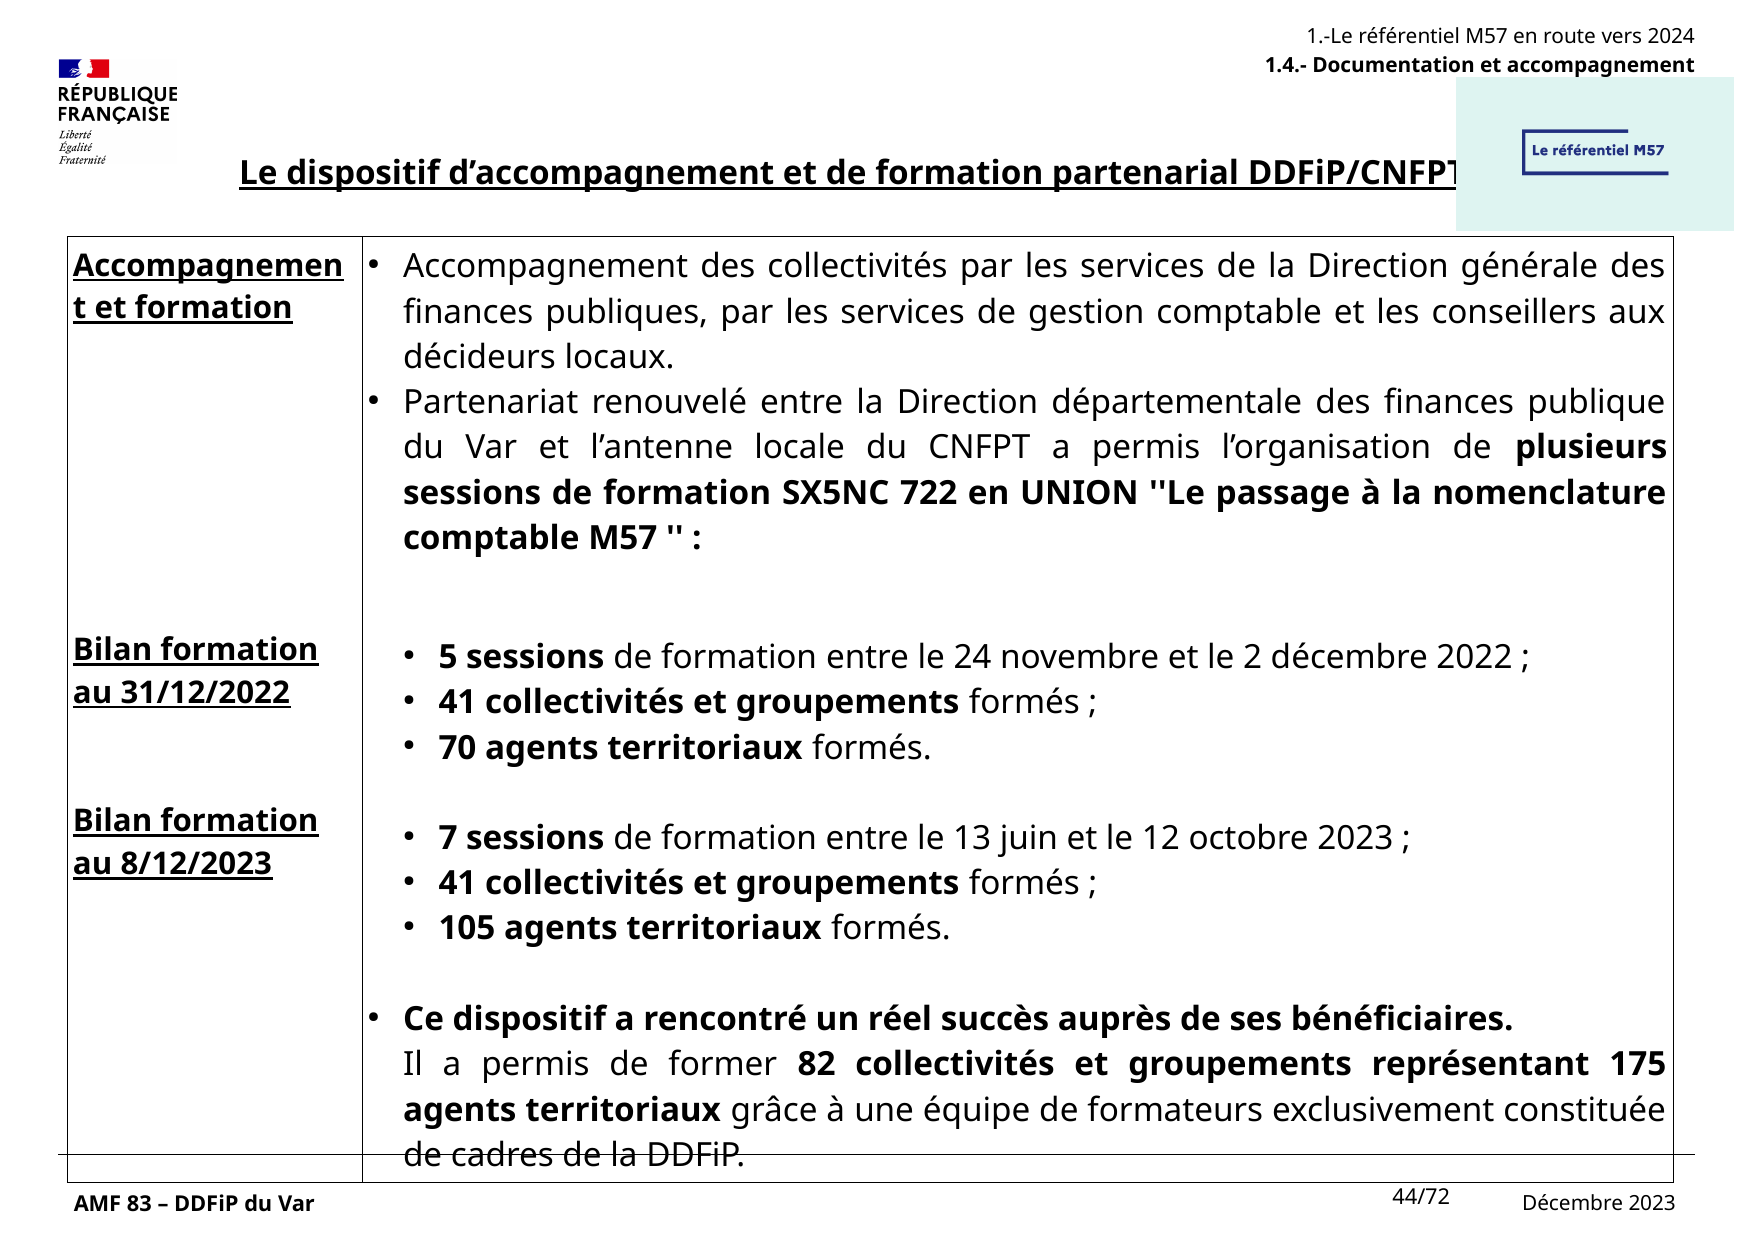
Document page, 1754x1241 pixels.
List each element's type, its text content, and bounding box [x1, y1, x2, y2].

table_header Accompagnement des collectivités par les services de la Direction générale des finances publiques, par les services de gestion comptable et les conseillers aux décideurs locaux. Partenariat renouvelé entre la Direction départementale des finances publique du Var et l’antenne locale du CNFPT a permis l’organisation de plusieurs sessions de formation SX5NC 722 en UNION ''Le passage à la nomenclature comptable M57 '' : 5 sessions de formation entre le 24 novembre et le 2 décembre 2022 ; 41 collectivités et groupements formés ; 70 agents territoriaux formés. 7 sessions de formation entre le 13 juin et le 12 octobre 2023 ; 41 collectivités et groupements formés ; 105 agents territoriaux formés. Ce dispositif a rencontré un réel succès auprès de ses bénéficiaires. Il a permis de former 82 collectivités et groupements représentant 175 agents territoriaux grâce à une équipe de formateurs exclusivement constituée de cadres de la DDFiP. [363, 237, 1673, 1182]
picture [58, 59, 177, 164]
table_header Accompagnement et formation Bilan formation au 31/12/2022 Bilan formation au 8/12/2023 [68, 237, 362, 1182]
text_box Le dispositif d’accompagnement et de formation partenarial DDFiP/CNFPT [224, 141, 1674, 236]
picture [1456, 77, 1734, 231]
text_box 1.-Le référentiel M57 en route vers 2024 1.4.- Documentation et accompagnement [240, 14, 1710, 97]
